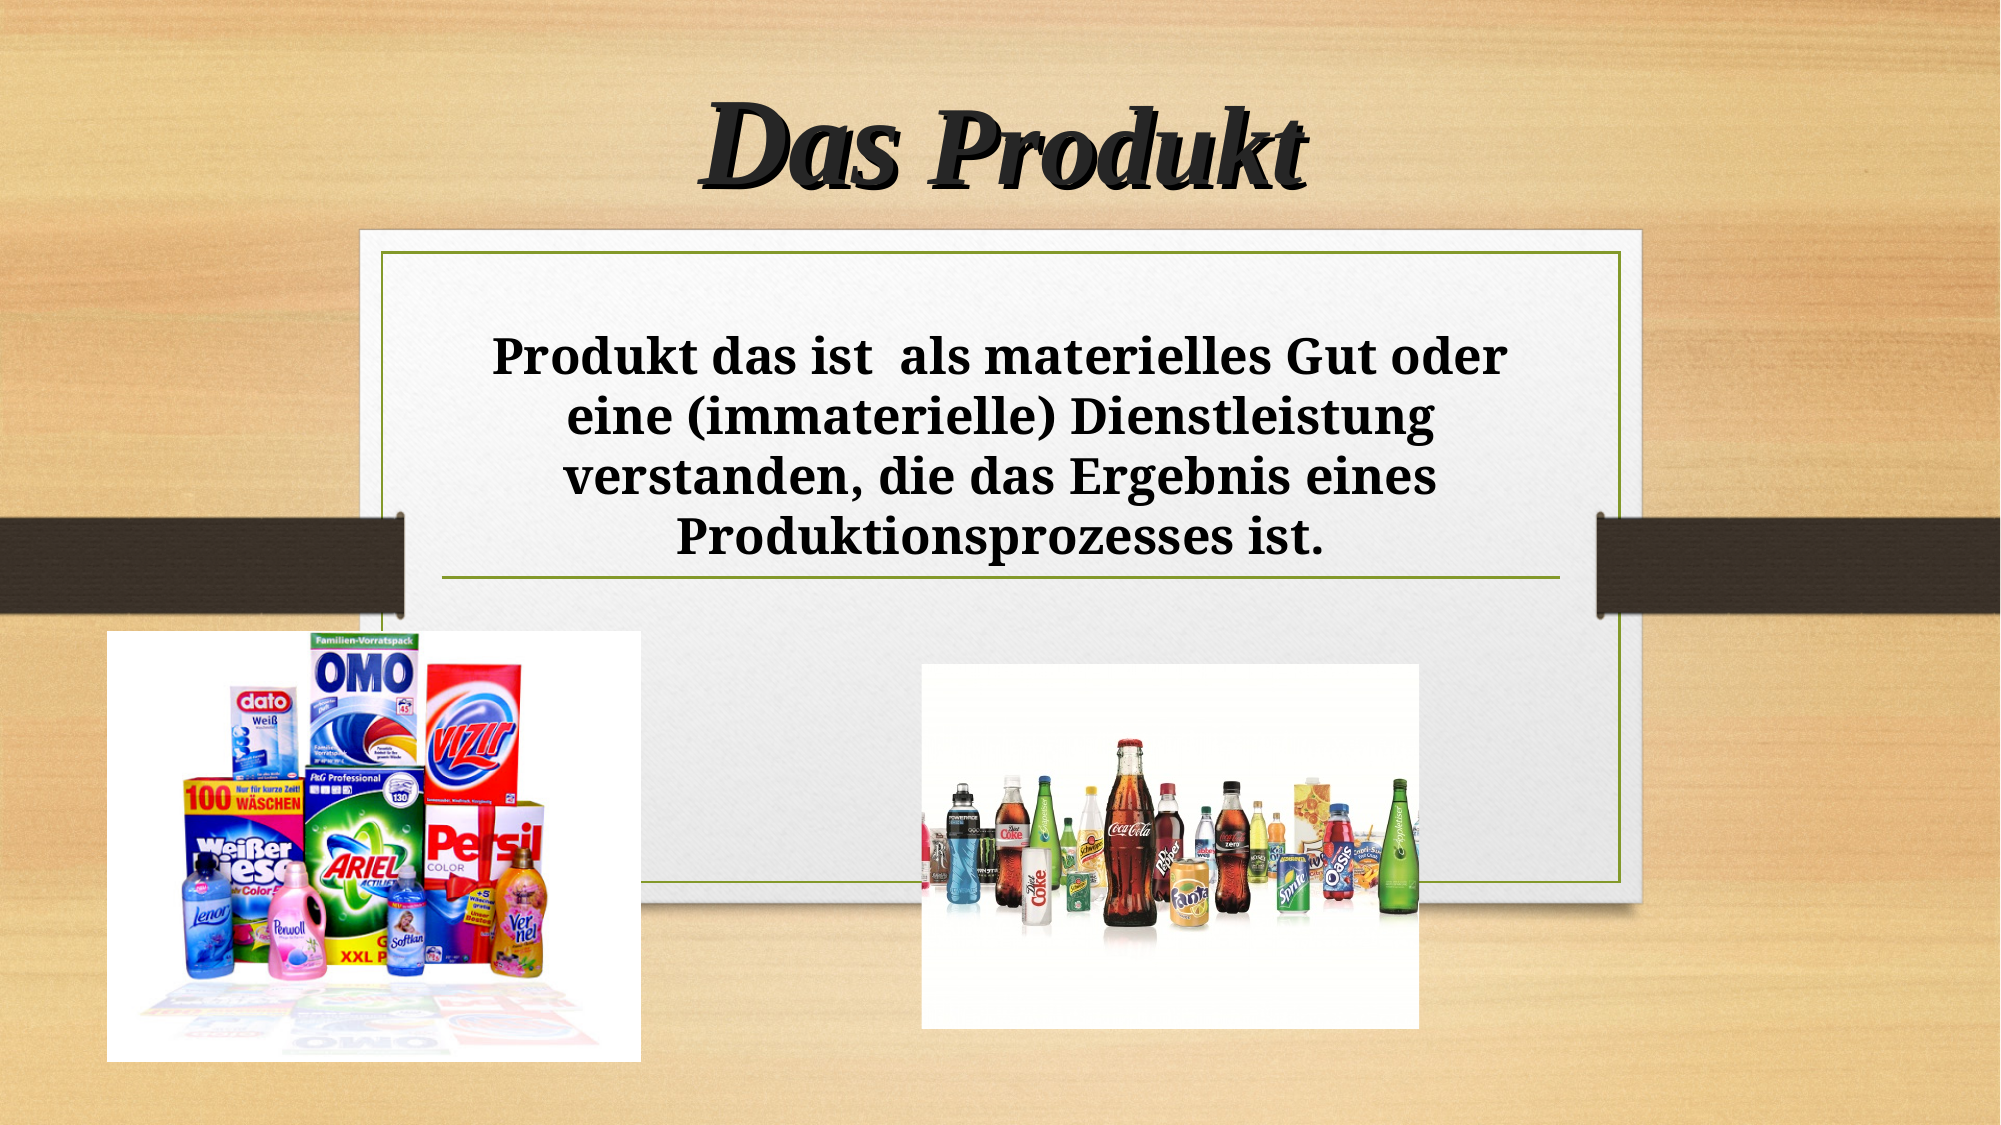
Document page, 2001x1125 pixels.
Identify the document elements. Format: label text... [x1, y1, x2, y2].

subtitle Produkt das ist als materielles Gut oder eine (immaterielle) Dienstleistung verstanden, die das Ergebnis eines Produktionsprozesses ist. [441, 317, 1560, 817]
picture [921, 664, 1420, 1029]
title Das Produkt [441, 0, 1560, 217]
picture [107, 631, 641, 1062]
